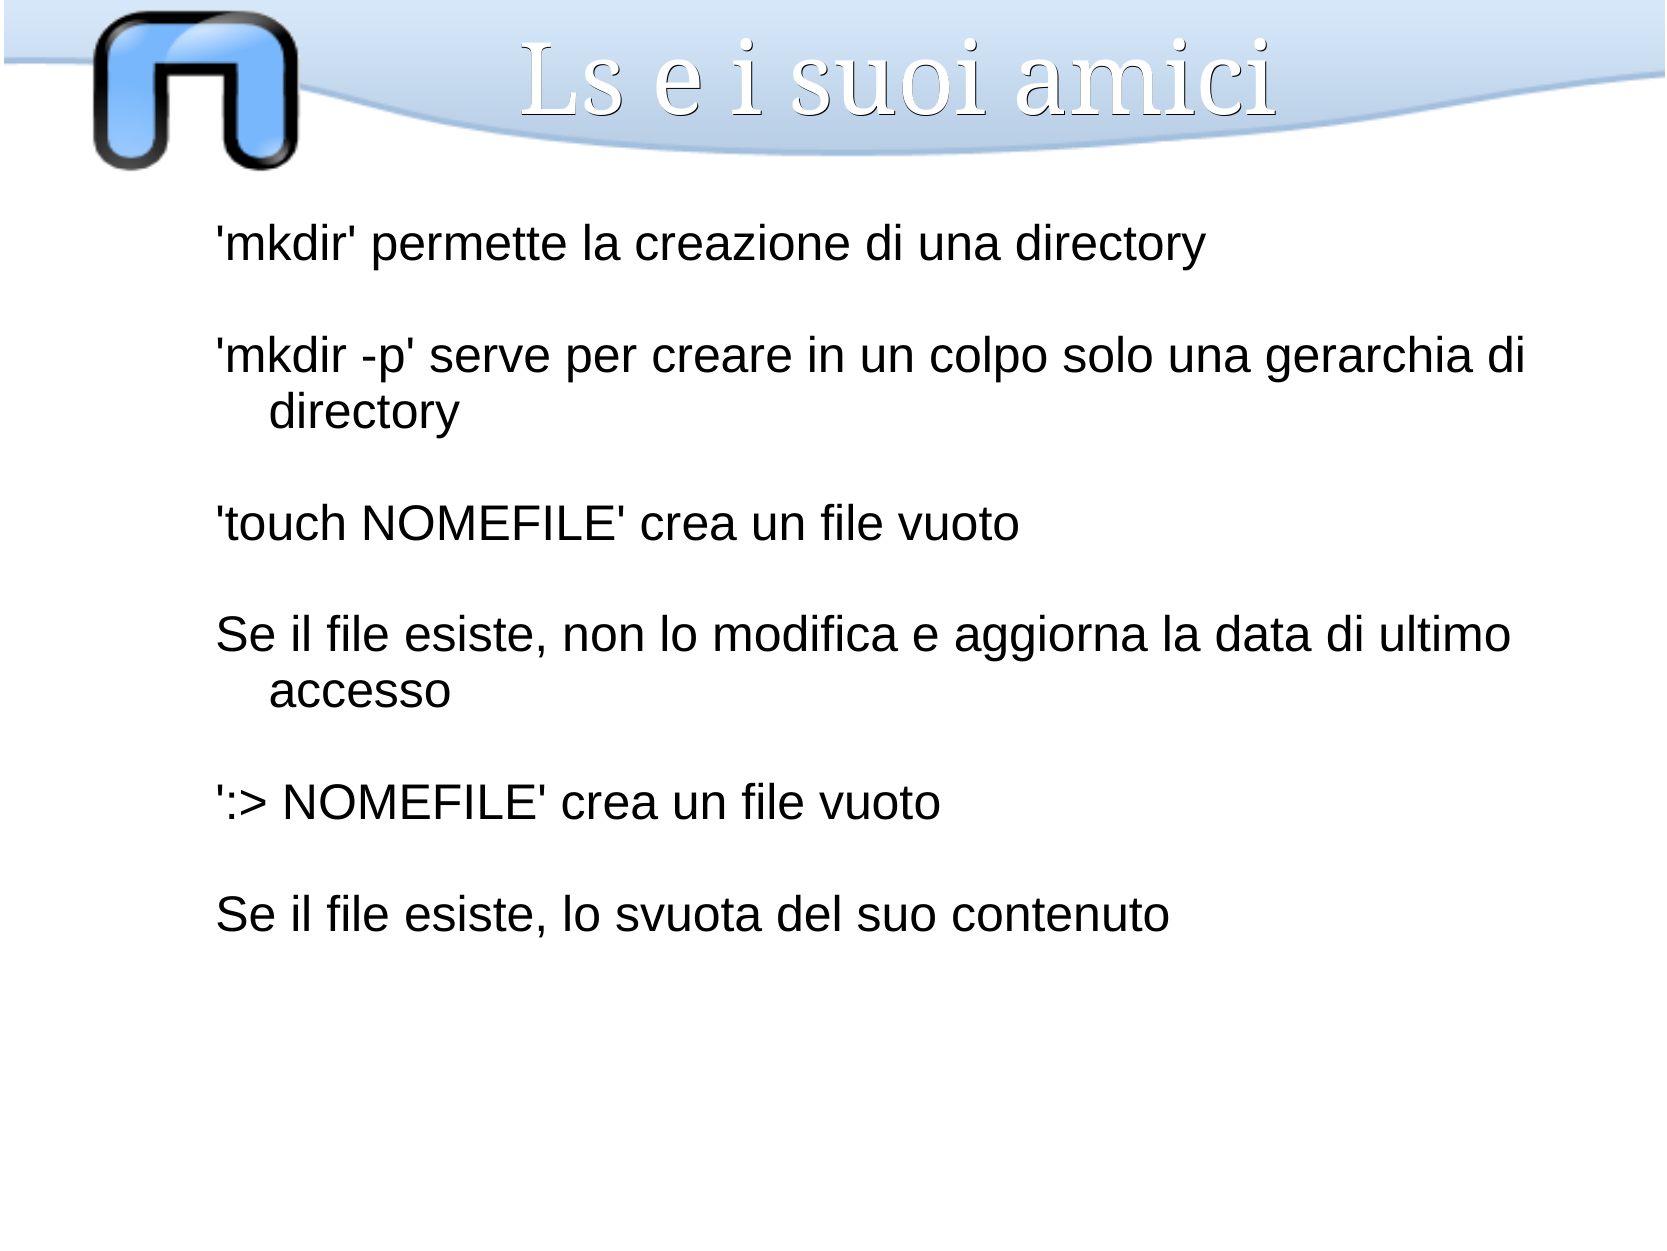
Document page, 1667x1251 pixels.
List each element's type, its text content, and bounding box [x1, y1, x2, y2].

text_box Ls e i suoi amici [373, 0, 1497, 159]
picture [0, 0, 1667, 1251]
list 'mkdir' permette la creazione di una directory 'mkdir -p' serve per creare in un colpo solo una gerarchia di directory 'touch NOMEFILE' crea un file vuoto Se il file esiste, non lo modifica e aggiorna la data di ultimo accesso ':> NOMEFILE' crea un file vuoto Se il file esiste, lo svuota del suo contenuto [197, 215, 1540, 1251]
